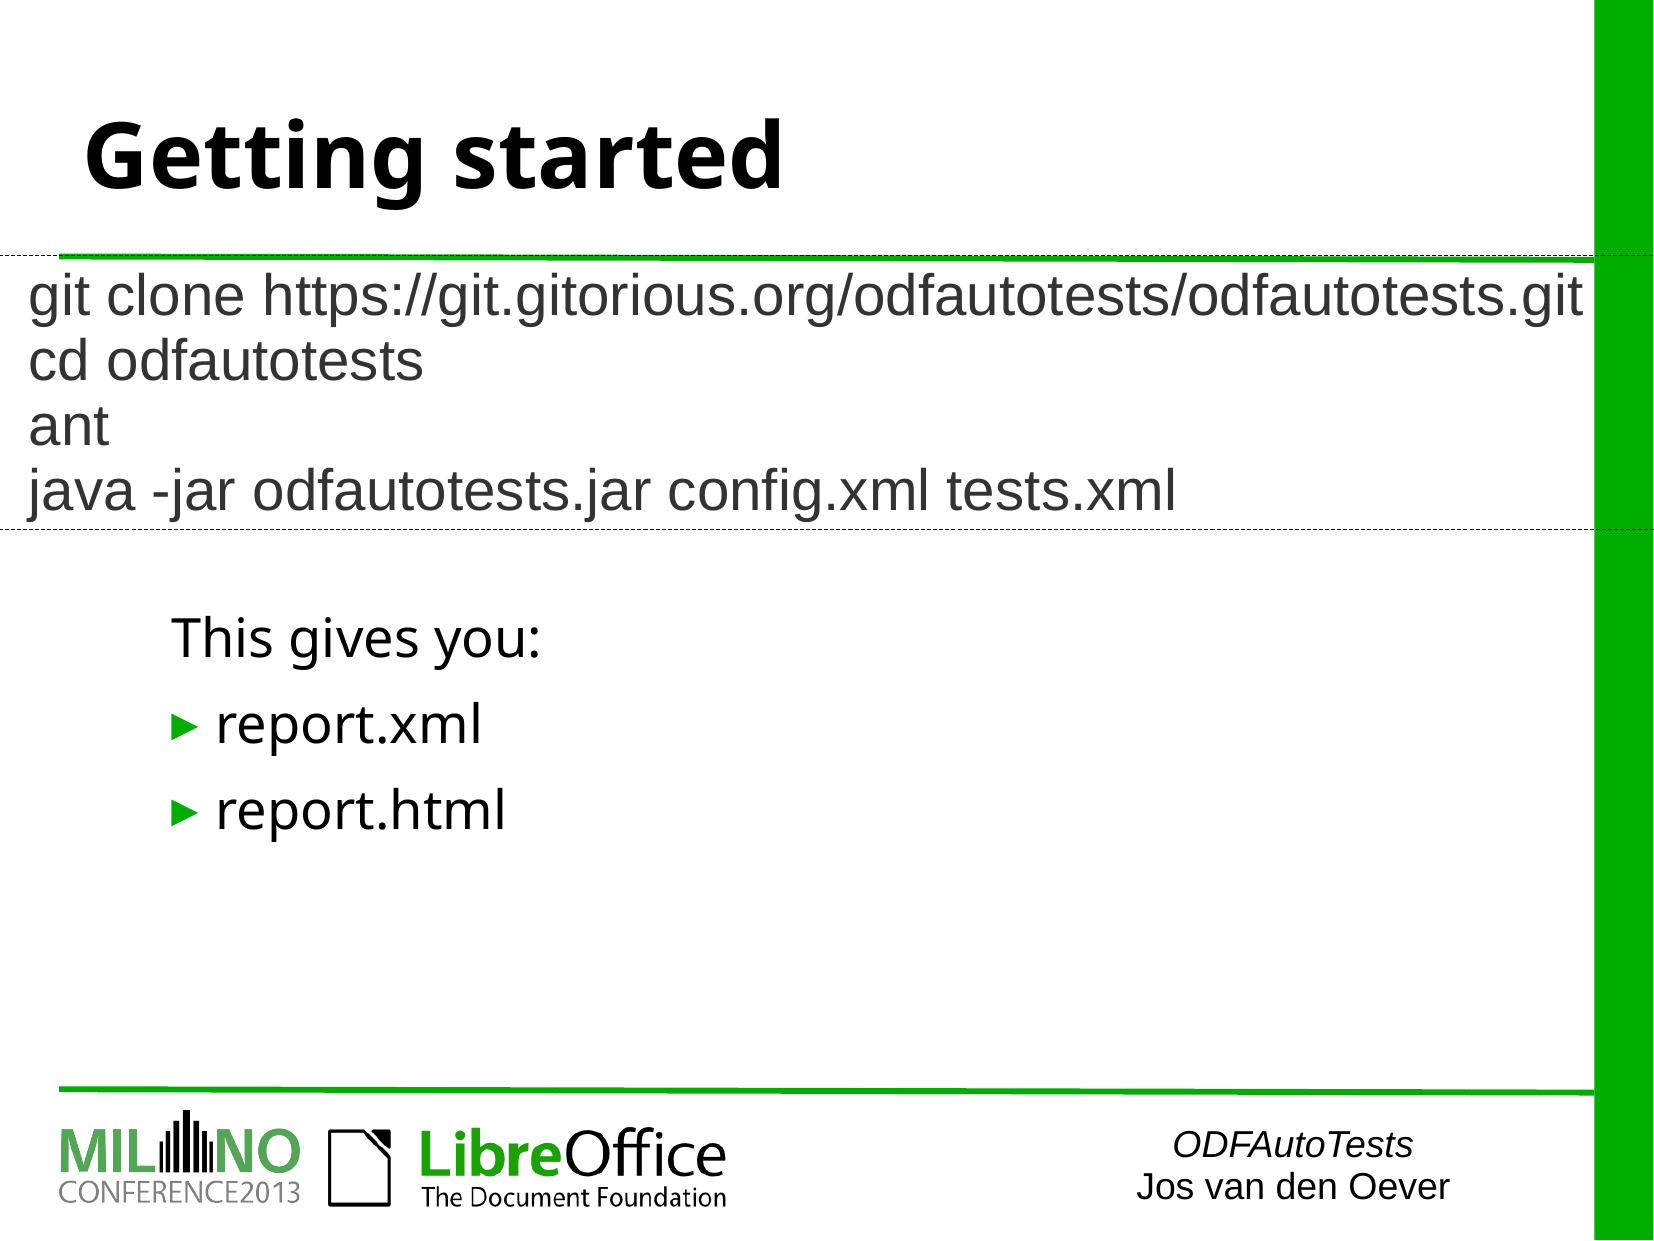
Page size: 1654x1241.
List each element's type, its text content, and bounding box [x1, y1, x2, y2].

picture [59, 1093, 756, 1241]
list This gives you: report.xml report.html [82, 600, 1571, 1010]
text_box git clone https://git.gitorious.org/odfautotests/odfautotests.git cd odfautotests ant java -jar odfautotests.jar config.xml tests.xml [0, 255, 1654, 530]
title Getting started [82, 49, 1571, 255]
